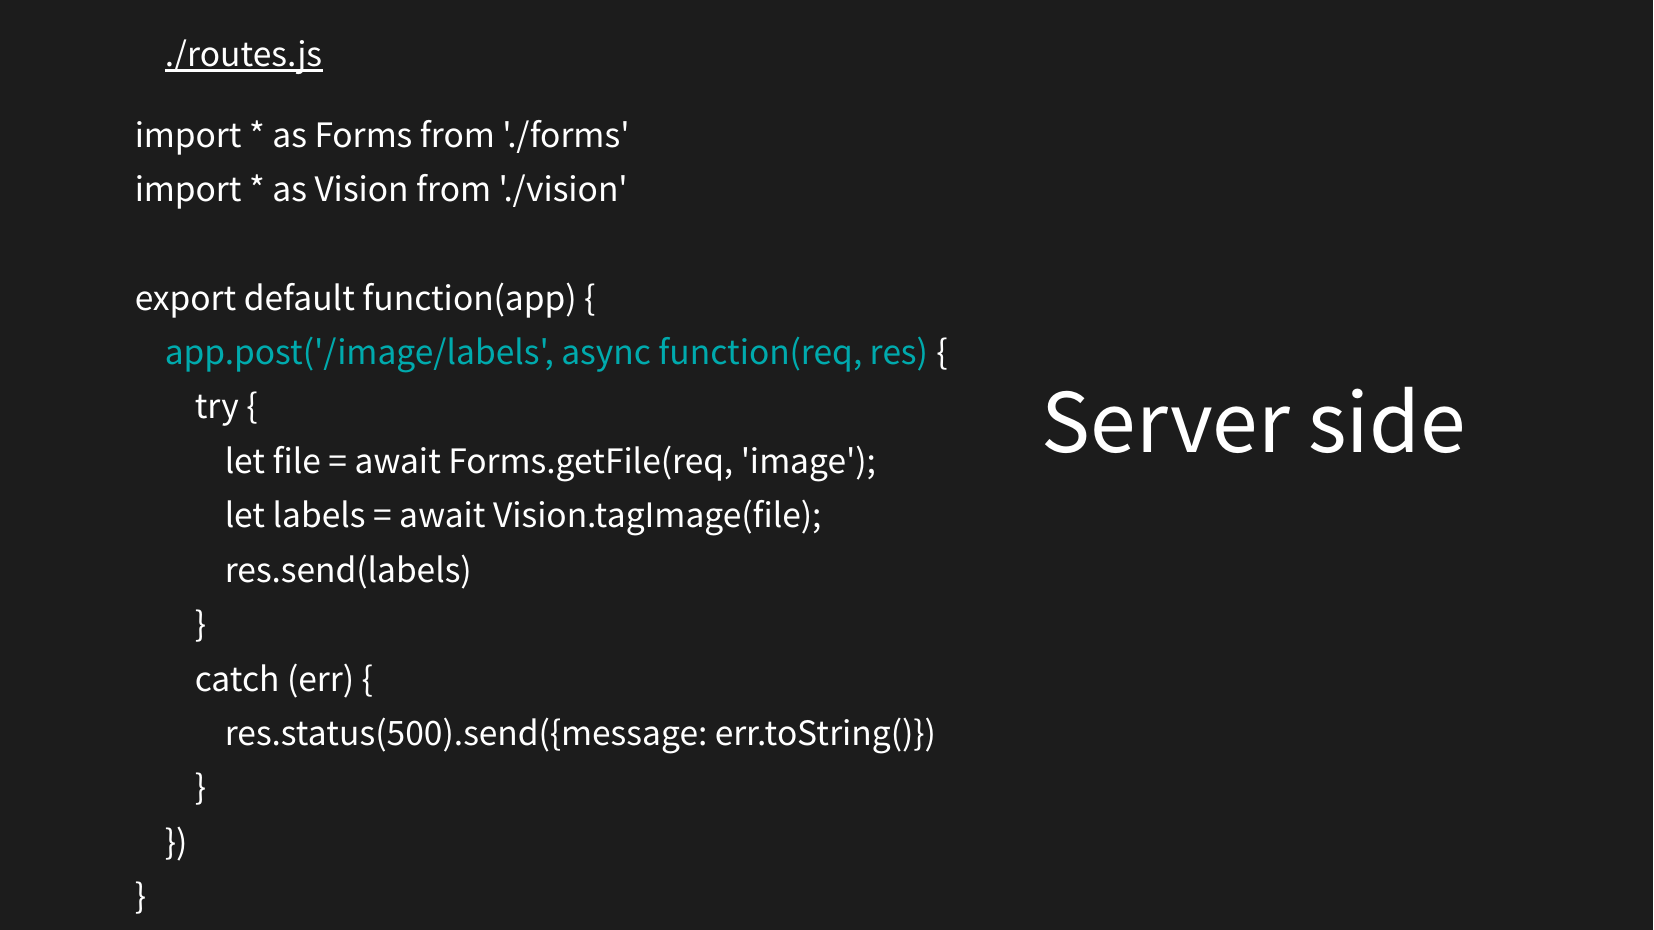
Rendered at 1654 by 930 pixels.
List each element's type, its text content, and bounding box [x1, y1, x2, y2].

text_box import * as Forms from './forms' import * as Vision from './vision' export default function(app) { app.post('/image/labels', async function(req, res) { try { let file = await Forms.getFile(req, 'image'); let labels = await Vision.tagImage(file); res.send(labels) } catch (err) { res.status(500).send({message: err.toString()}) } }) } [120, 95, 1516, 930]
text_box ./routes.js [150, 15, 406, 135]
title Server side [750, 255, 1653, 586]
